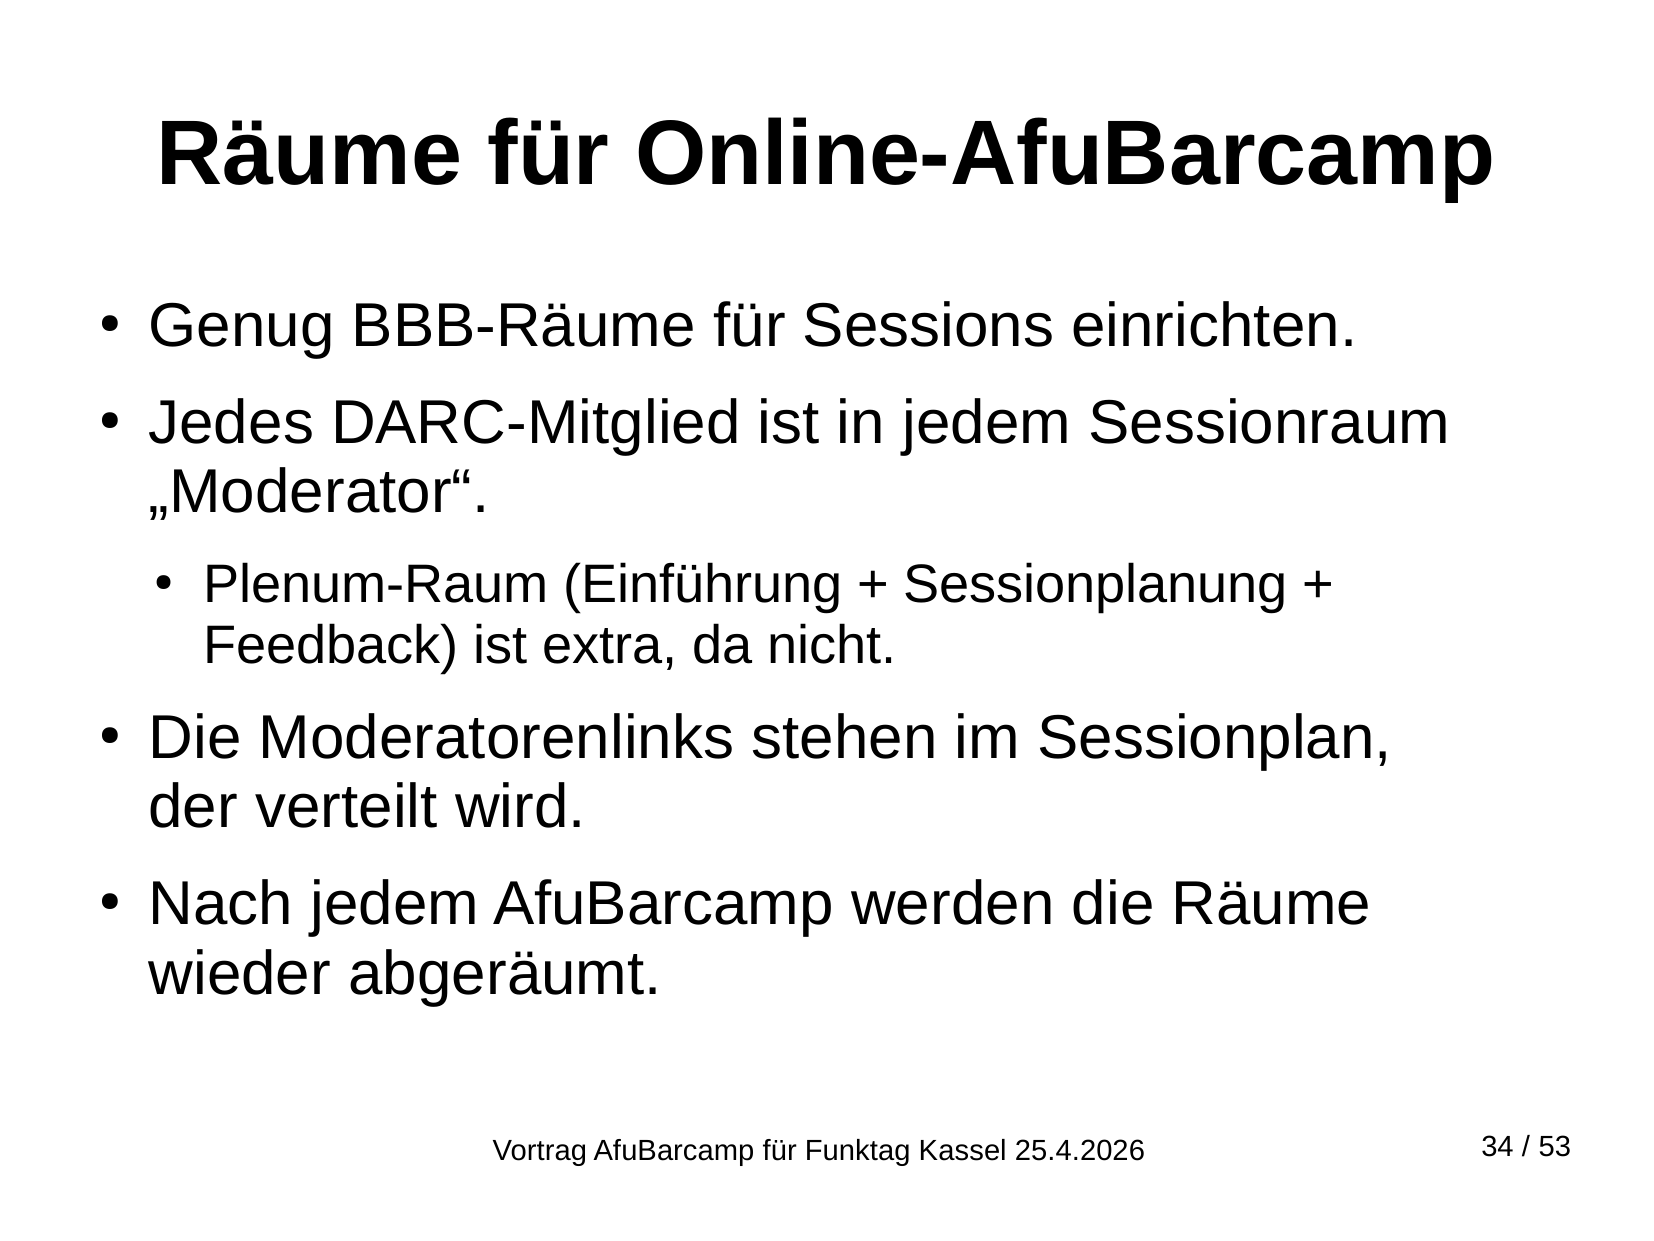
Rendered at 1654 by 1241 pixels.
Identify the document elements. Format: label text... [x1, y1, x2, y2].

list Genug BBB-Räume für Sessions einrichten. Jedes DARC-Mitglied ist in jedem Sessionraum „Moderator“. Plenum-Raum (Einführung + Sessionplanung + Feedback) ist extra, da nicht. Die Moderatorenlinks stehen im Sessionplan, der verteilt wird. Nach jedem AfuBarcamp werden die Räume wieder abgeräumt. [82, 290, 1571, 1010]
title Räume für Online-AfuBarcamp [82, 49, 1571, 257]
